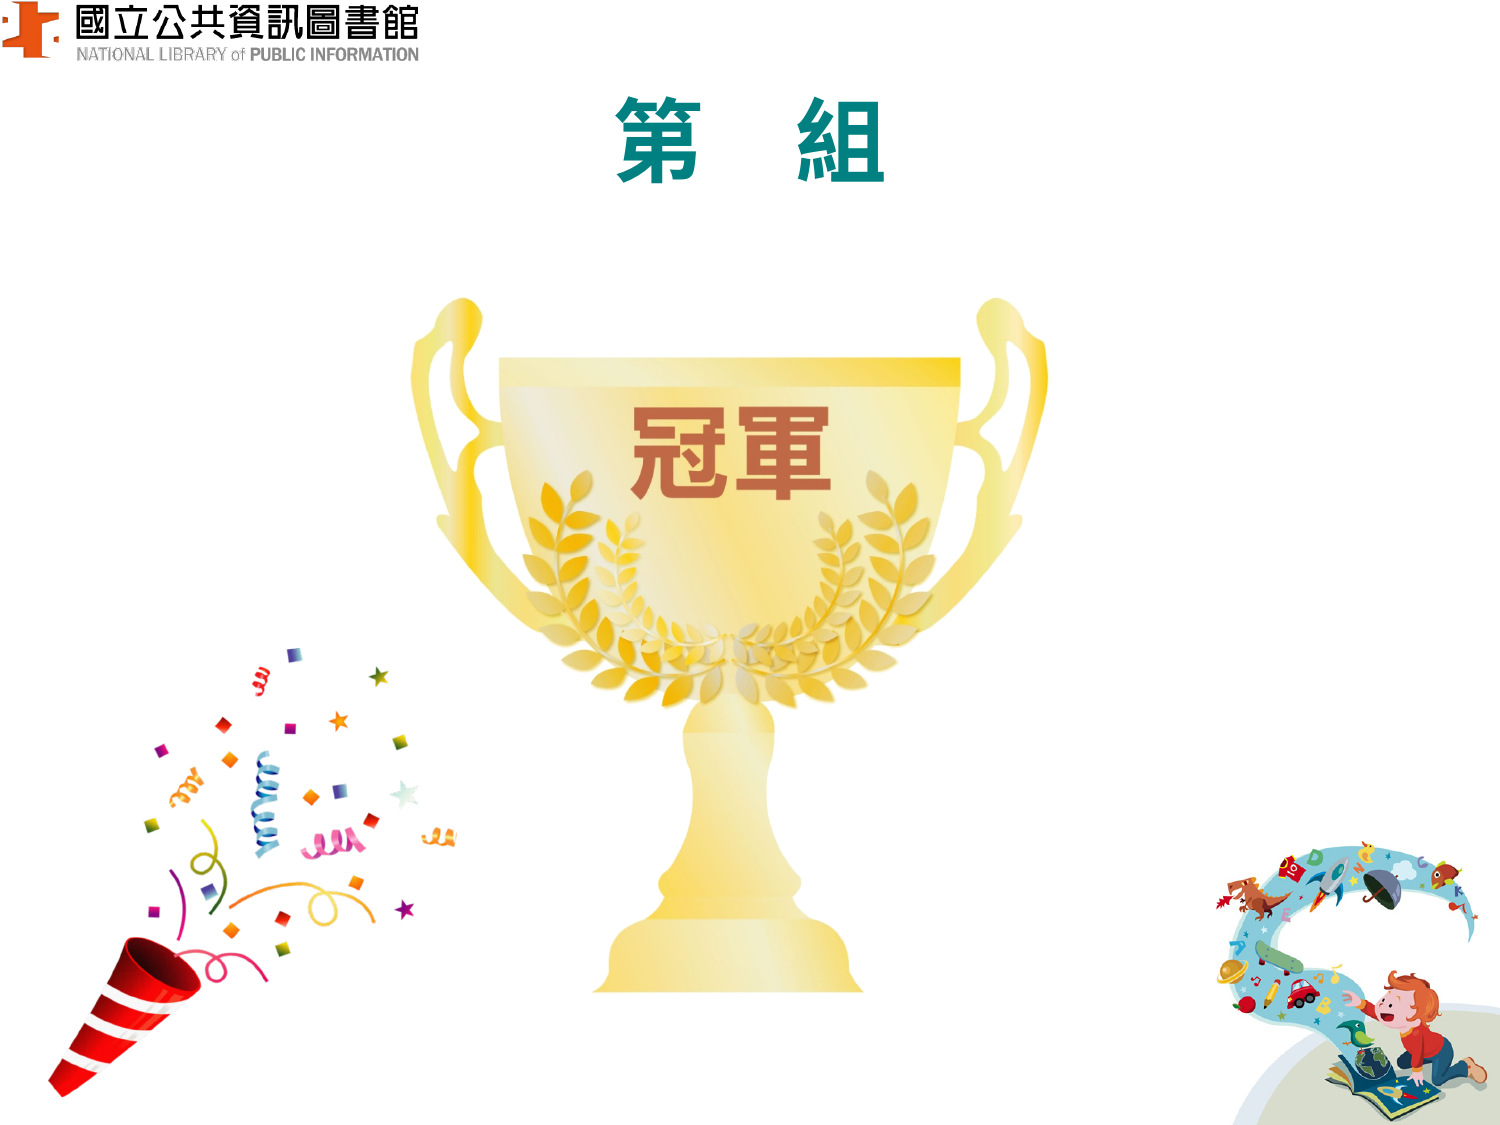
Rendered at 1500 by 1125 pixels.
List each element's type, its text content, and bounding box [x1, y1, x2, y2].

title 第 組 [75, 45, 1425, 233]
picture [1210, 835, 1500, 1125]
picture [0, 0, 420, 62]
picture [3, 255, 1071, 1098]
